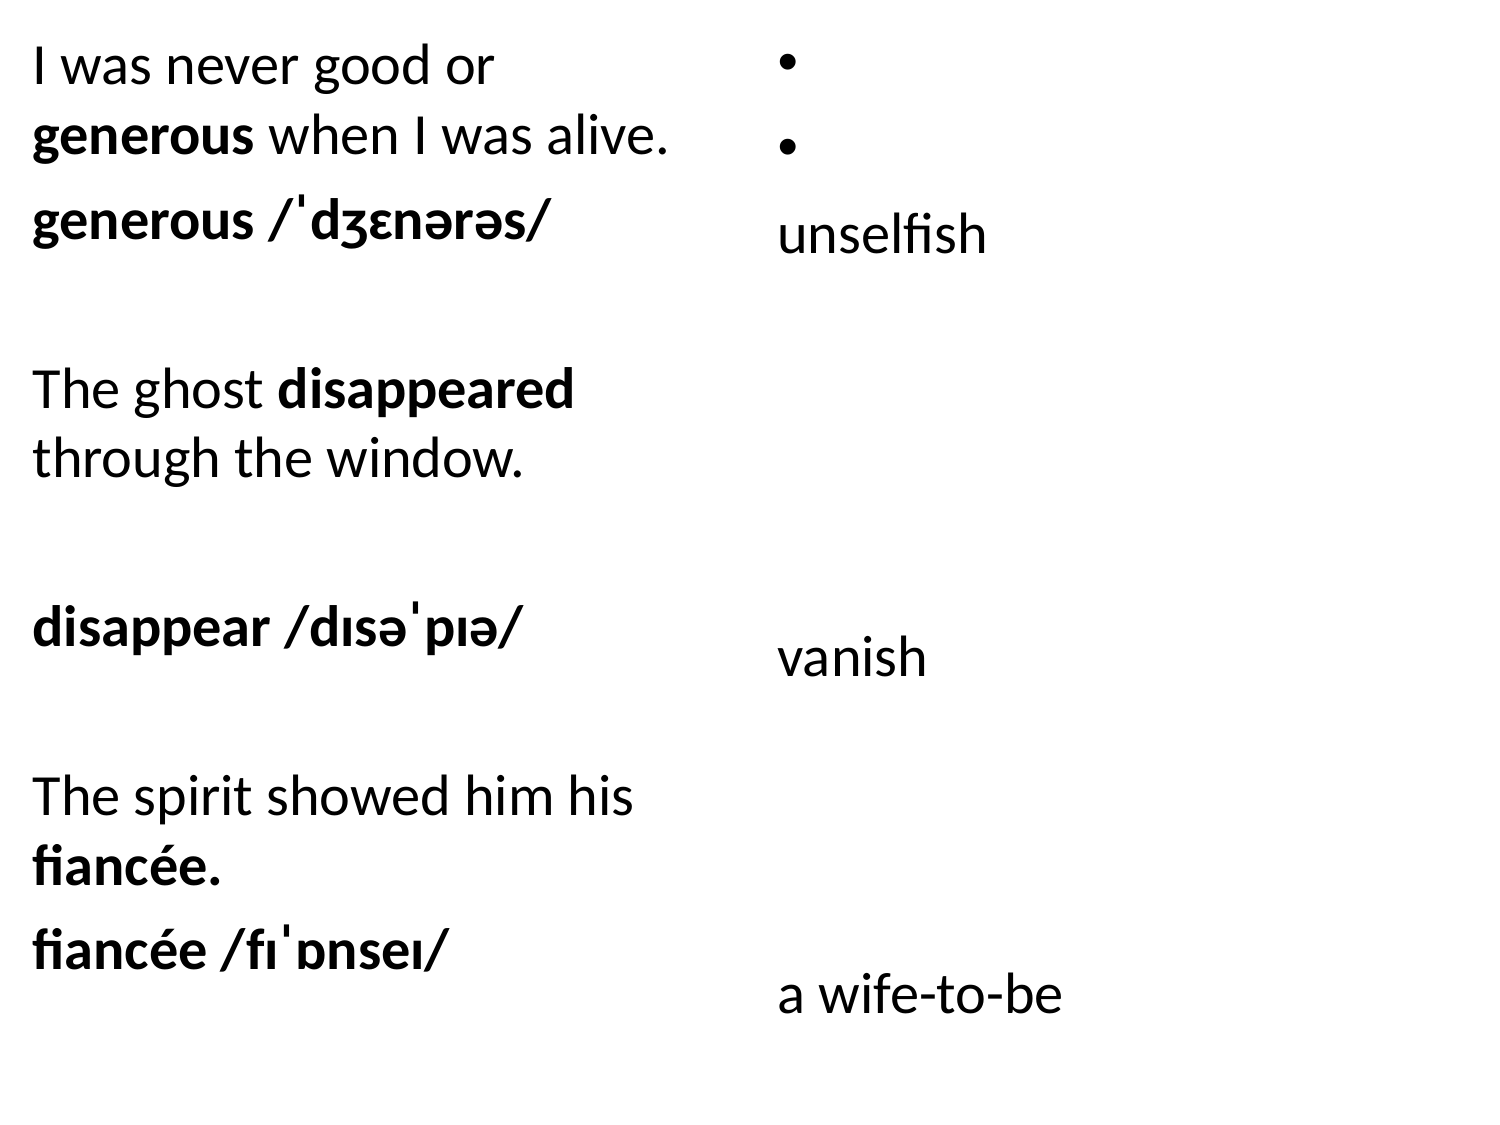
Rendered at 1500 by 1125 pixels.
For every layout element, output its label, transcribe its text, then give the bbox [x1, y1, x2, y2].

list I was never good or generous when I was alive. generous /ˈdʒɛnərəs/ The ghost disappeared through the window. disappear /dɪsəˈpɪə/ The spirit showed him his fiancée. fiancée /fɪˈɒnseɪ/ [17, 19, 738, 1095]
list unselfish vanish a wife-to-be [762, 19, 1426, 1083]
